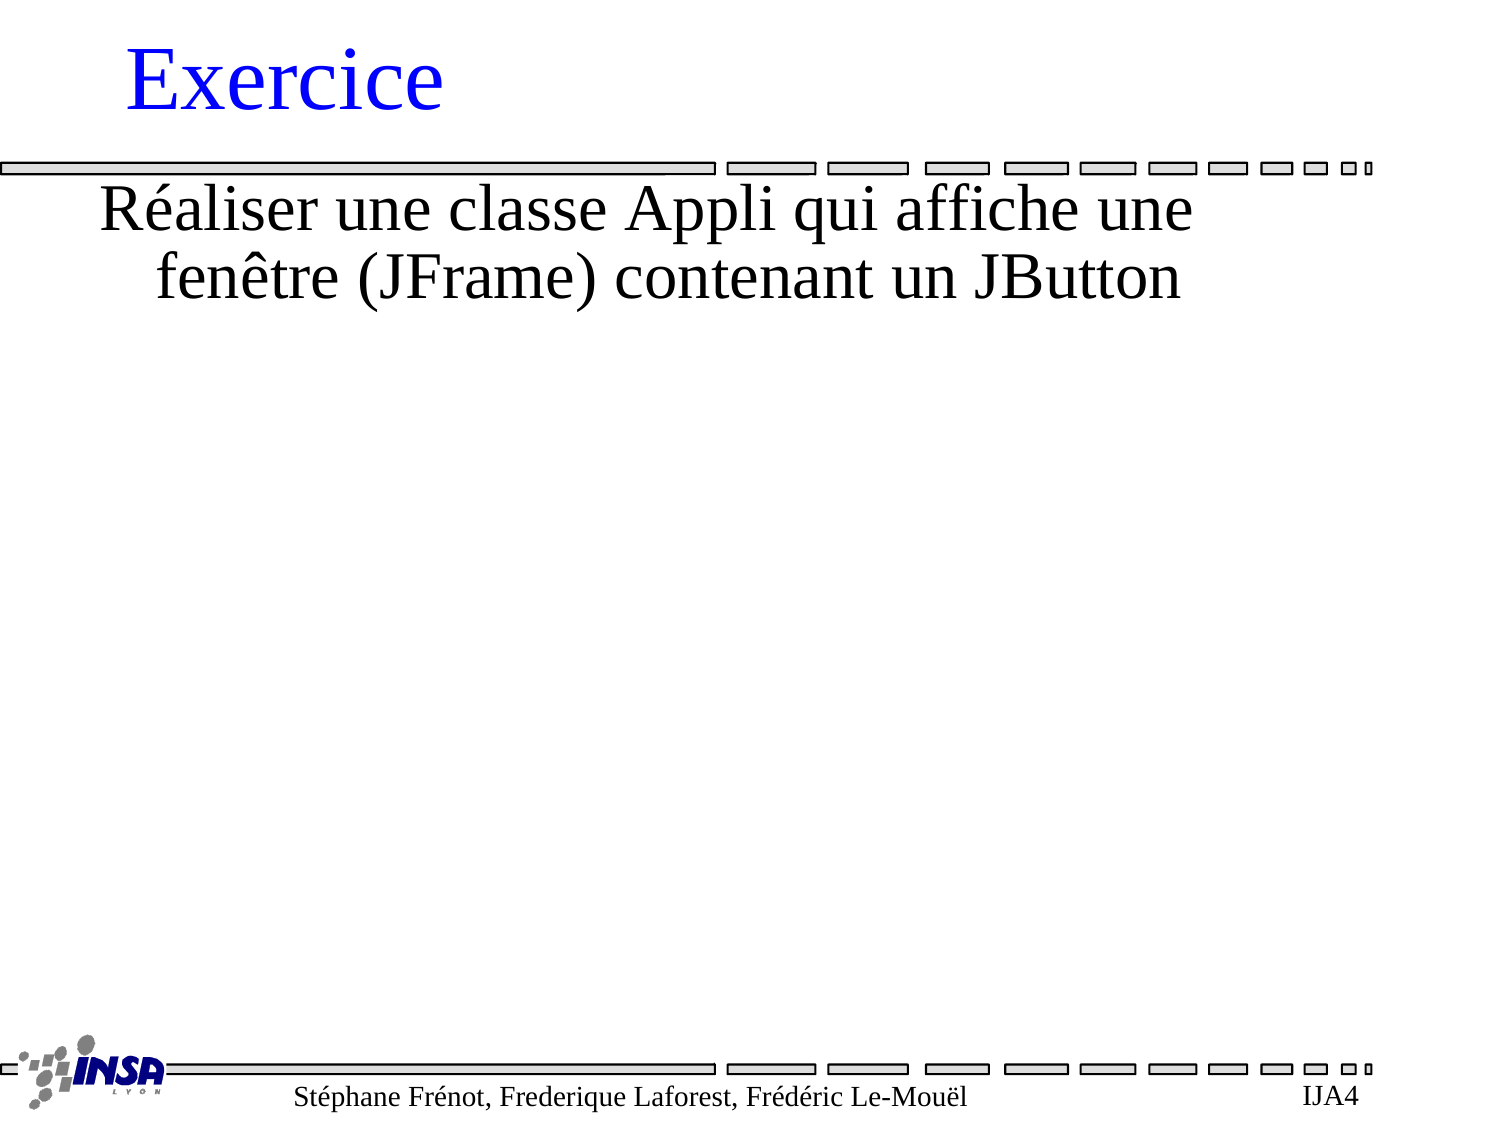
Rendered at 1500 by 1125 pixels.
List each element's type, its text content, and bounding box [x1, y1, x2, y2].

title Exercice [125, 0, 1400, 162]
list Réaliser une classe Appli qui affiche une fenêtre (JFrame) contenant un JButton [99, 174, 1375, 1000]
